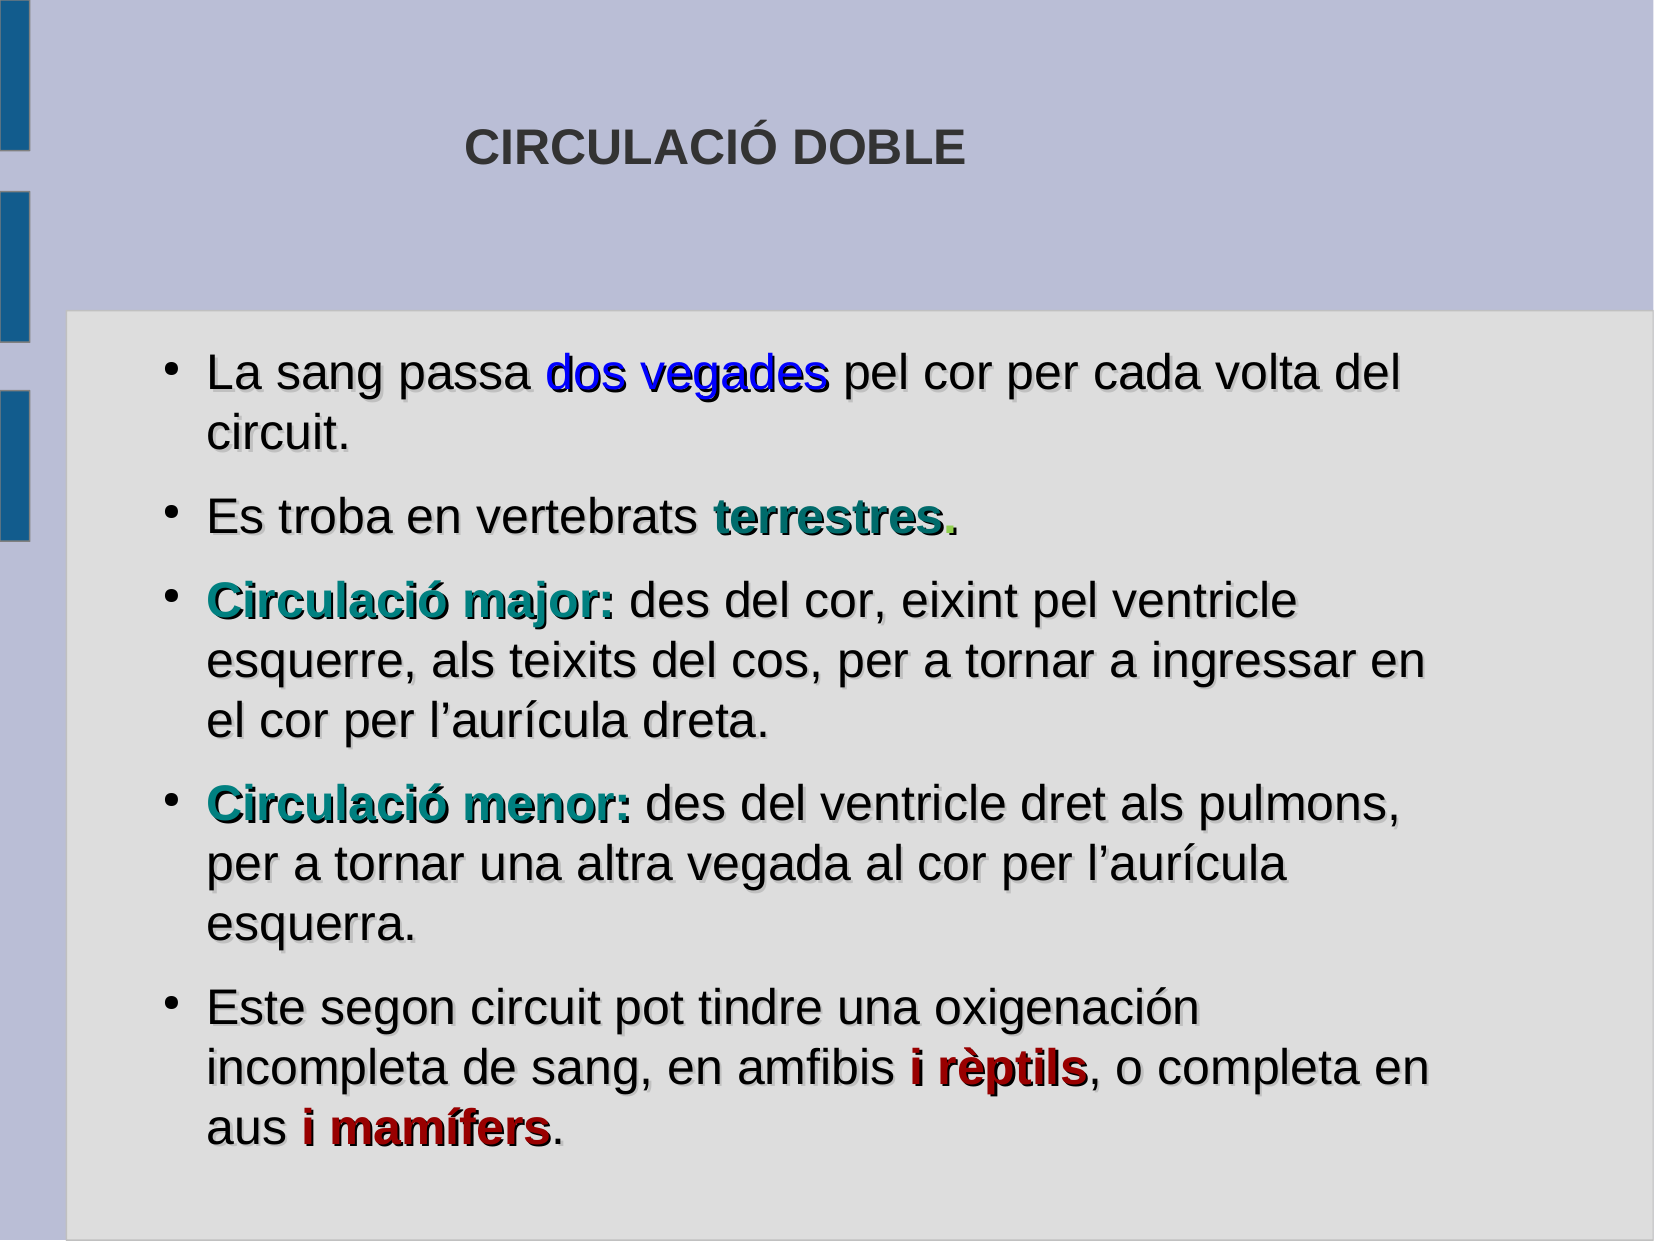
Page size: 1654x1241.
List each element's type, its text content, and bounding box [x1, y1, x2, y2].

text_box La sang passa dos vegades pel cor per cada volta del circuit. Es troba en vertebrats terrestres. Circulació major: des del cor, eixint pel ventricle esquerre, als teixits del cos, per a tornar a ingressar en el cor per l’aurícula dreta. Circulació menor: des del ventricle dret als pulmons, per a tornar una altra vegada al cor per l’aurícula esquerra. Este segon circuit pot tindre una oxigenación incompleta de sang, en amfibis i rèptils, o completa en aus i mamífers. [118, 332, 1454, 1146]
text_box CIRCULACIÓ DOBLE [39, 40, 1392, 248]
